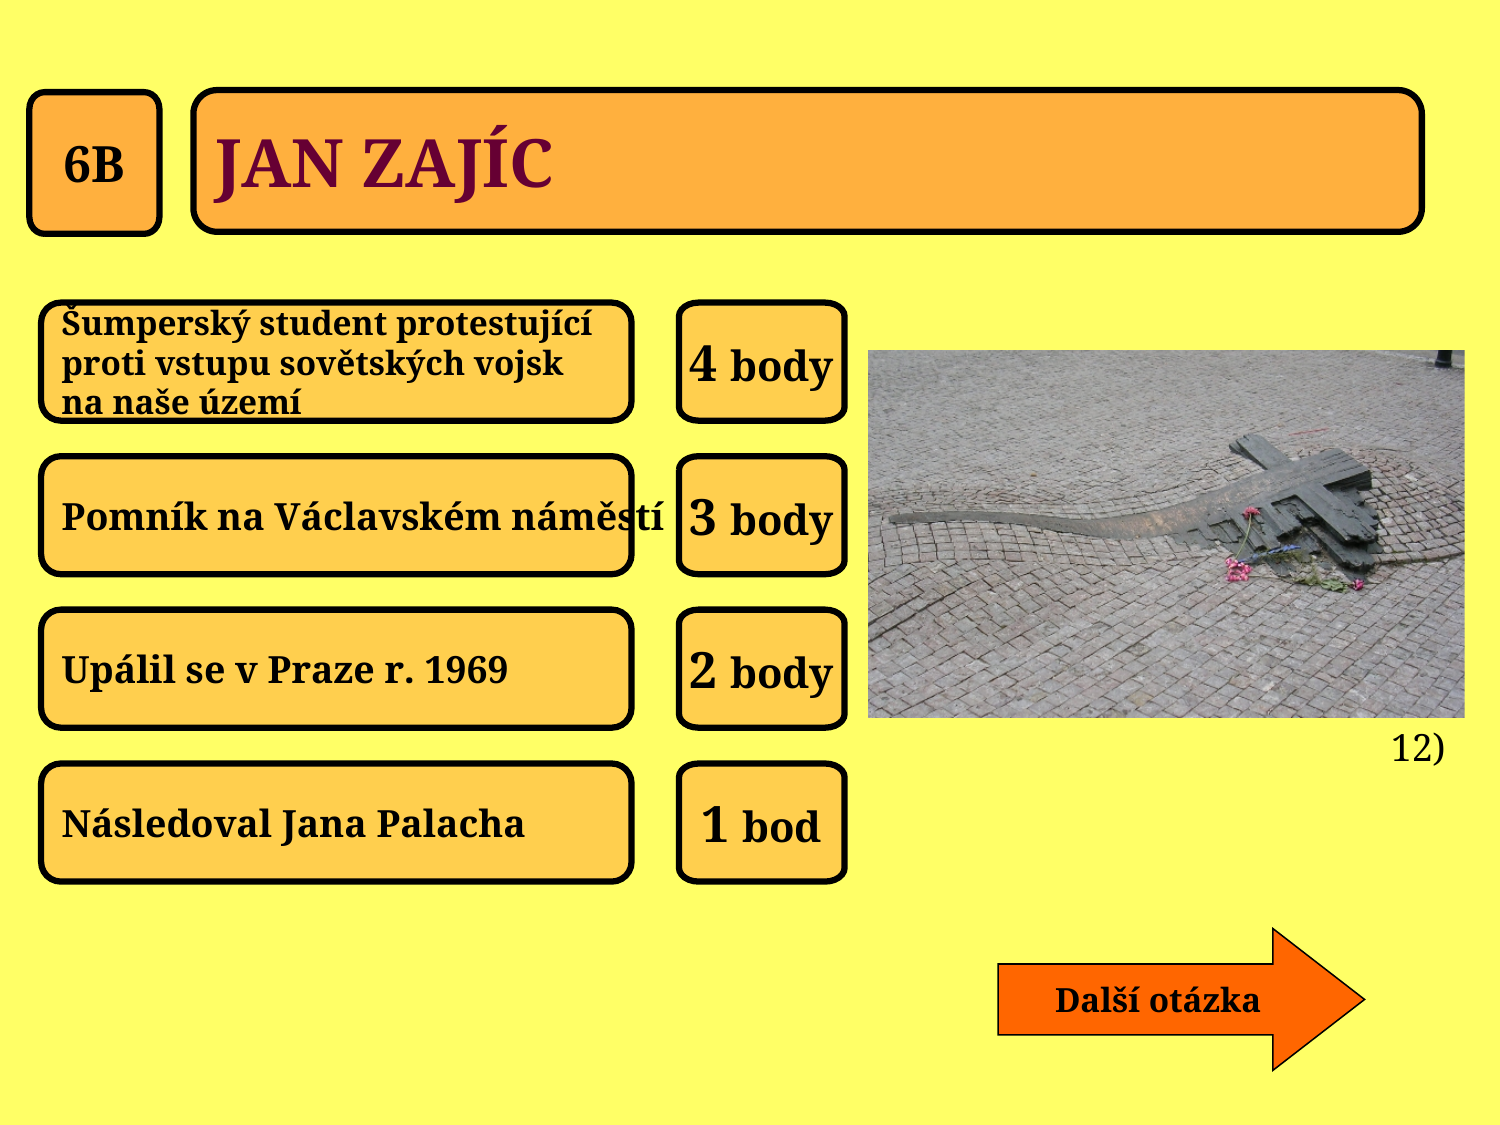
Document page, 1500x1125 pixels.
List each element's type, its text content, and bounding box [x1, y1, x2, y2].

text_box Další otázka [998, 928, 1365, 1071]
text_box 4 body [38, 454, 634, 577]
text_box 12) [1375, 716, 1500, 777]
text_box 4 body [27, 89, 162, 236]
text_box 1 bod [678, 763, 845, 882]
text_box 4 body [38, 300, 634, 423]
text_box Pomník na Václavském náměstí [41, 456, 632, 575]
text_box 3 body [678, 456, 845, 575]
text_box Šumperský student protestující proti vstupu sovětských vojsk na naše území [41, 302, 632, 421]
text_box 6B [29, 92, 160, 234]
text_box 4 body [38, 761, 634, 884]
text_box 2 body [678, 609, 845, 728]
text_box JAN ZAJÍC [193, 90, 1422, 232]
text_box Následoval Jana Palacha [41, 763, 632, 882]
picture [868, 350, 1465, 718]
text_box 4 body [38, 607, 634, 730]
text_box 4 body [678, 302, 845, 421]
text_box Upálil se v Praze r. 1969 [41, 609, 632, 728]
text_box 4 body [191, 87, 1425, 234]
